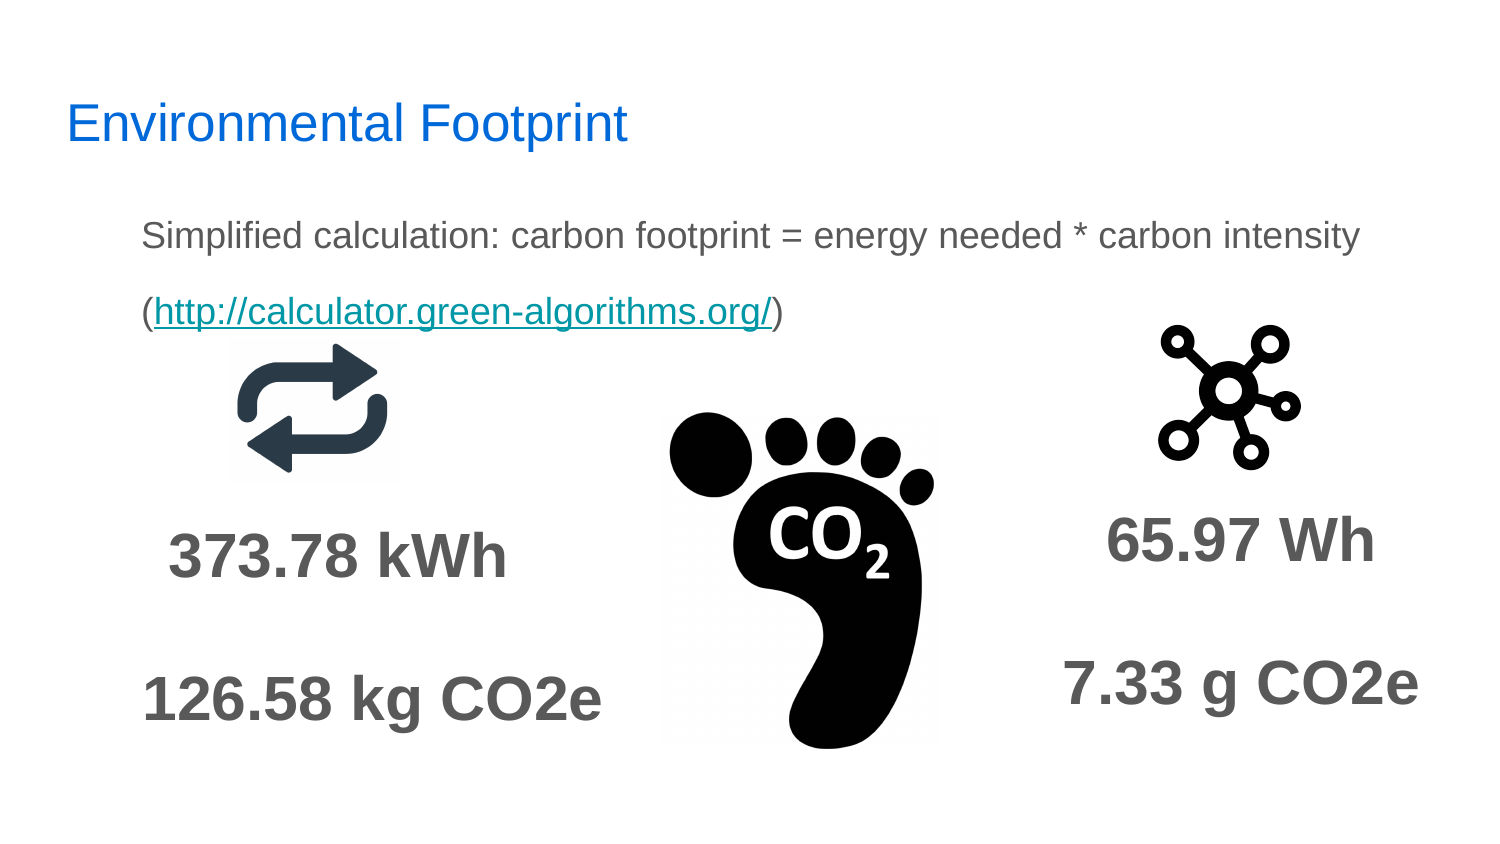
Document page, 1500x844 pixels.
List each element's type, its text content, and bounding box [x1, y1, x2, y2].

picture [228, 338, 401, 484]
text_box 373.78 kWh [117, 500, 561, 606]
title Environmental Footprint [51, 72, 1449, 167]
list Simplified calculation: carbon footprint = energy needed * carbon intensity (http://calculator.green-algorithms.org/) [51, 189, 1449, 750]
text_box 65.97 Wh [1020, 484, 1463, 590]
picture [660, 410, 940, 750]
text_box 126.58 kg CO2e [86, 643, 661, 749]
text_box 7.33 g CO2e [954, 627, 1500, 733]
picture [1143, 311, 1316, 484]
